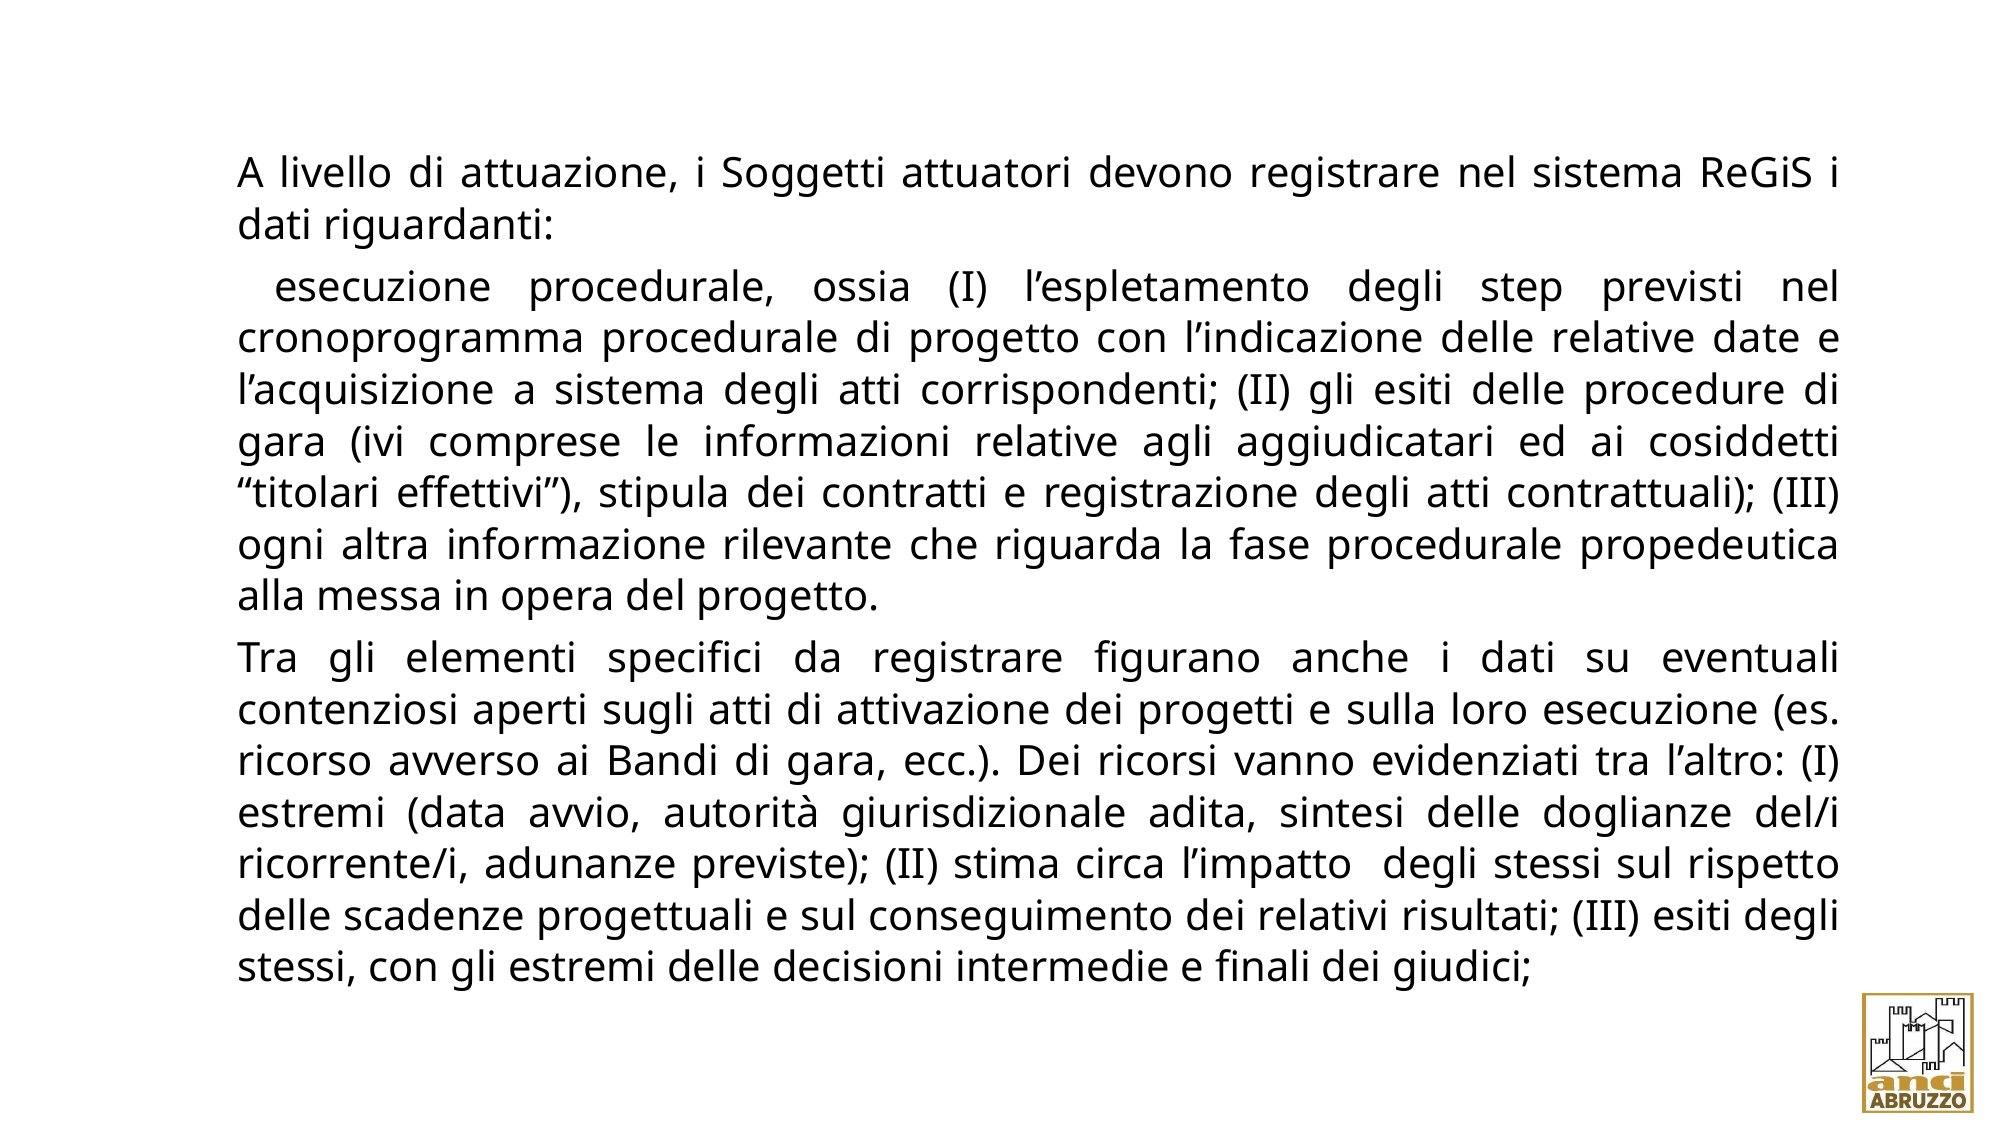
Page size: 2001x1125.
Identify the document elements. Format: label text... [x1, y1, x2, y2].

list A livello di attuazione, i Soggetti attuatori devono registrare nel sistema ReGiS i dati riguardanti: esecuzione procedurale, ossia (I) l’espletamento degli step previsti nel cronoprogramma procedurale di progetto con l’indicazione delle relative date e l’acquisizione a sistema degli atti corrispondenti; (II) gli esiti delle procedure di gara (ivi comprese le informazioni relative agli aggiudicatari ed ai cosiddetti “titolari effettivi”), stipula dei contratti e registrazione degli atti contrattuali); (III) ogni altra informazione rilevante che riguarda la fase procedurale propedeutica alla messa in opera del progetto. Tra gli elementi specifici da registrare figurano anche i dati su eventuali contenziosi aperti sugli atti di attivazione dei progetti e sulla loro esecuzione (es. ricorso avverso ai Bandi di gara, ecc.). Dei ricorsi vanno evidenziati tra l’altro: (I) estremi (data avvio, autorità giurisdizionale adita, sintesi delle doglianze del/i ricorrente/i, adunanze previste); (II) stima circa l’impatto degli stessi sul rispetto delle scadenze progettuali e sul conseguimento dei relativi risultati; (III) esiti degli stessi, con gli estremi delle decisioni intermedie e finali dei giudici; [222, 137, 1863, 1014]
